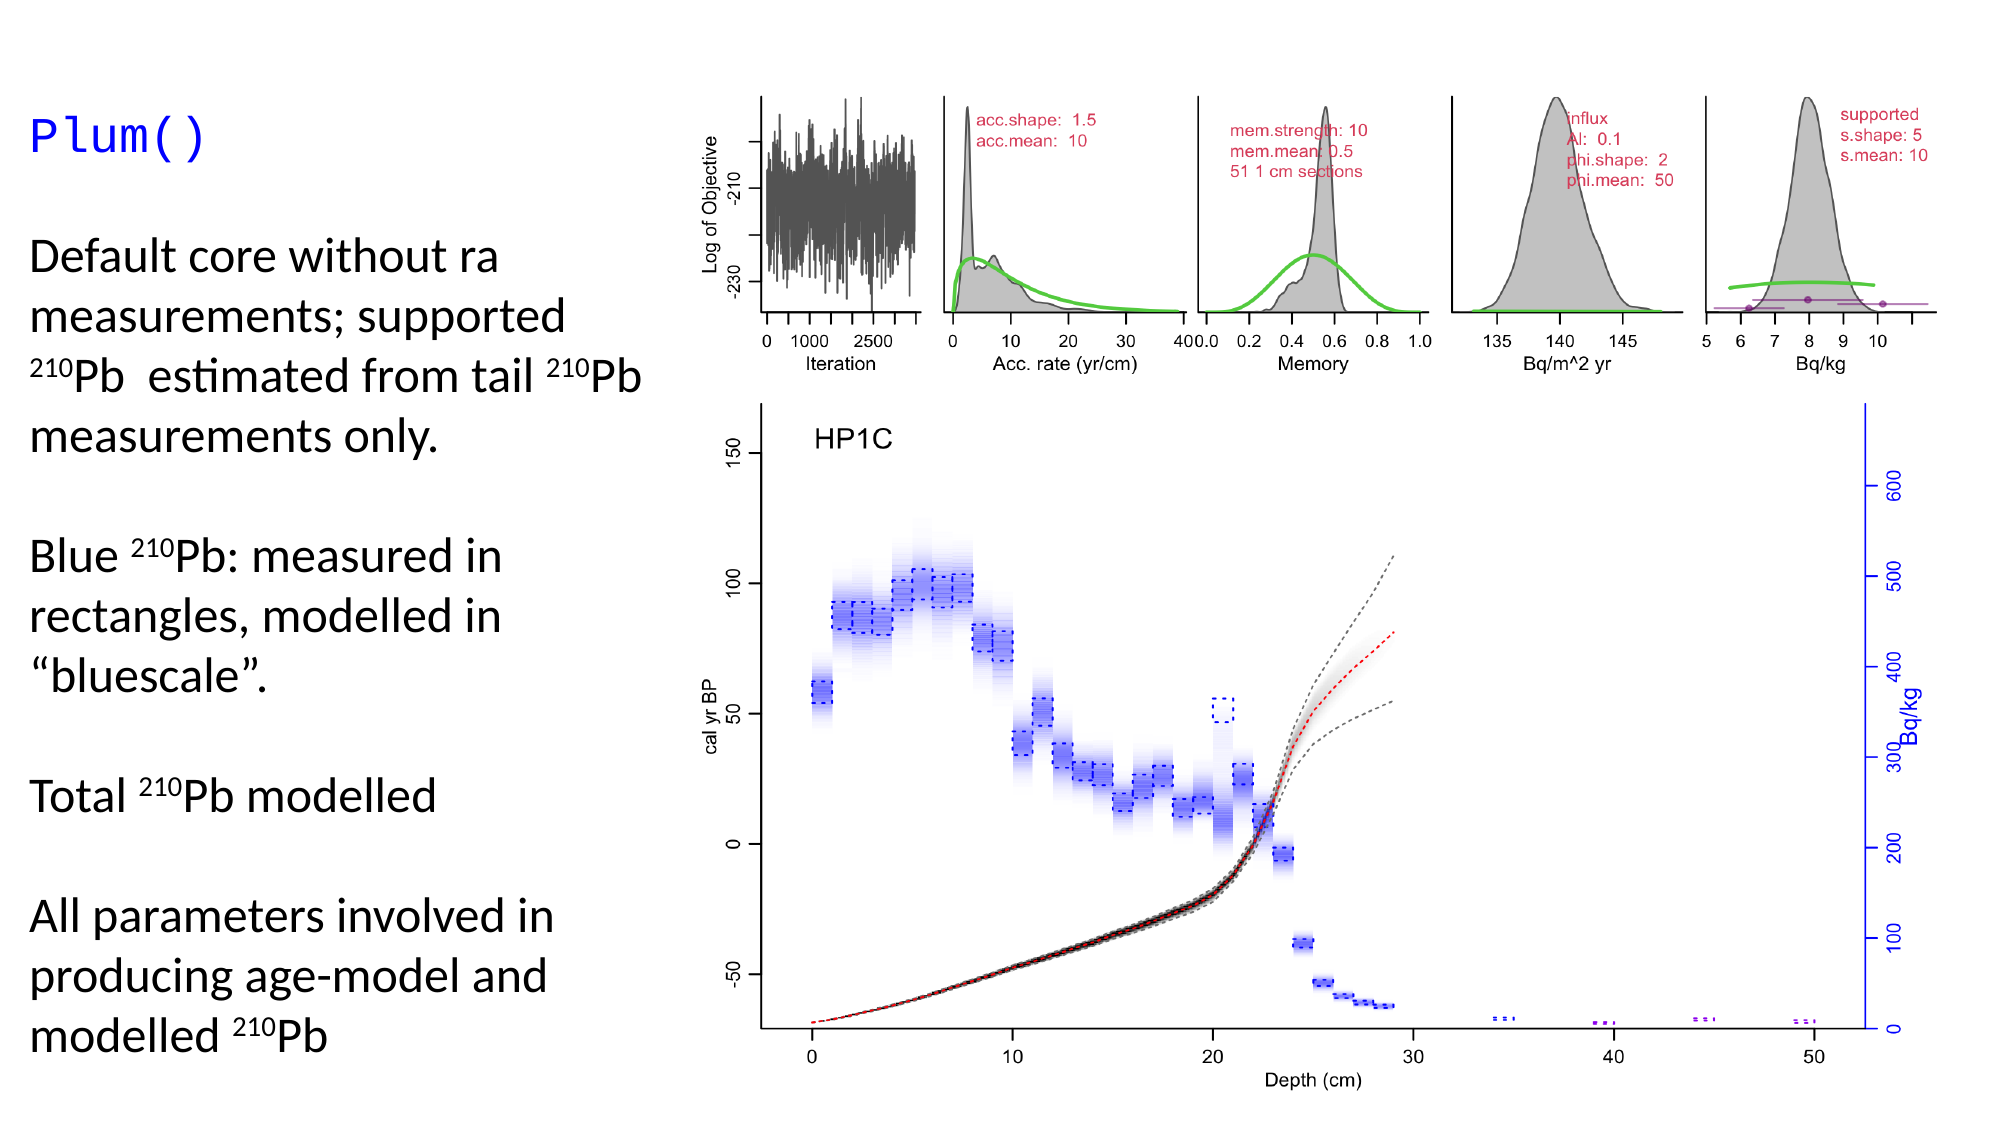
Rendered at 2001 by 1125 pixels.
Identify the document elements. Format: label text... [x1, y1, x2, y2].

picture [690, 74, 1959, 1097]
text_box Plum() Default core without ra measurements; supported 210Pb estimated from tail 210Pb measurements only. Blue 210Pb: measured in rectangles, modelled in “bluescale”. Total 210Pb modelled All parameters involved in producing age-model and modelled 210Pb [14, 95, 658, 1071]
